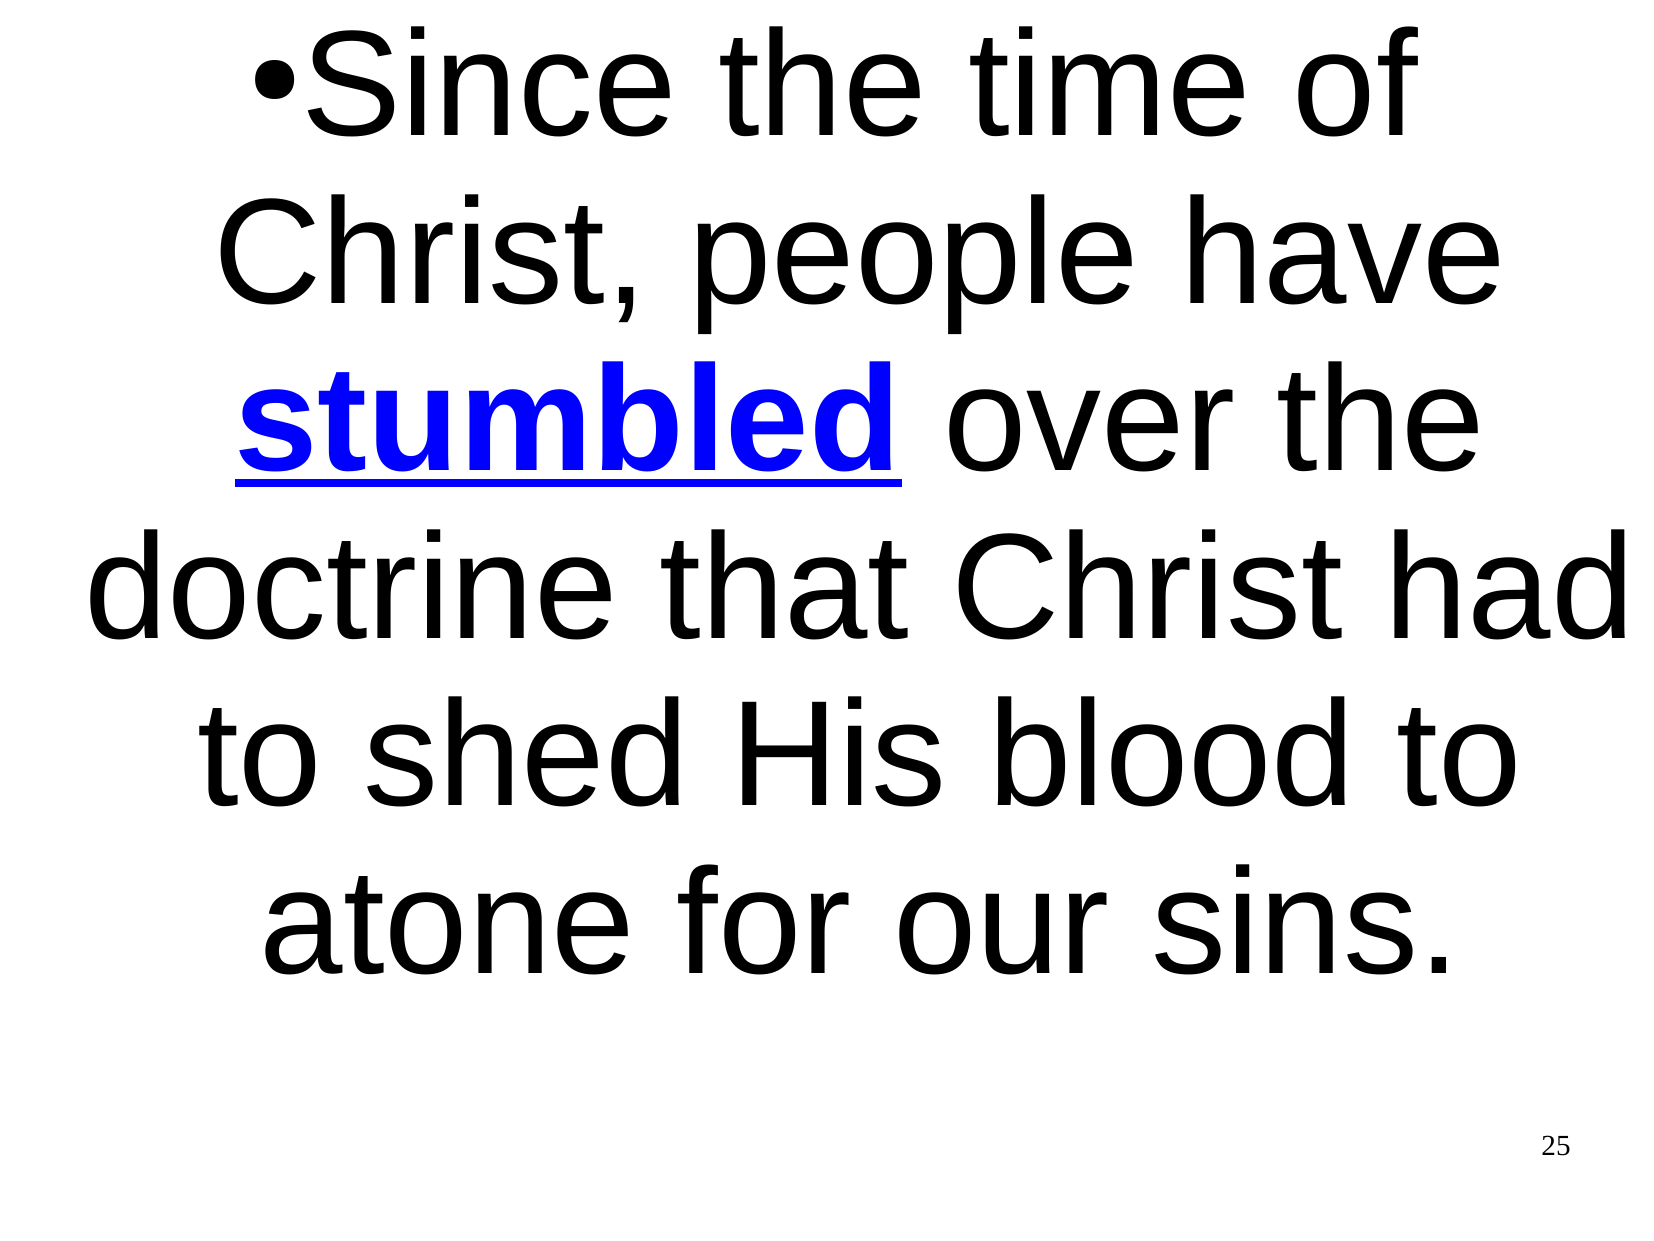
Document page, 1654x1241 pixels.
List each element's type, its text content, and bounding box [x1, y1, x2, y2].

list Since the time of Christ, people have stumbled over the doctrine that Christ had to shed His blood to atone for our sins. [0, 0, 1651, 1238]
